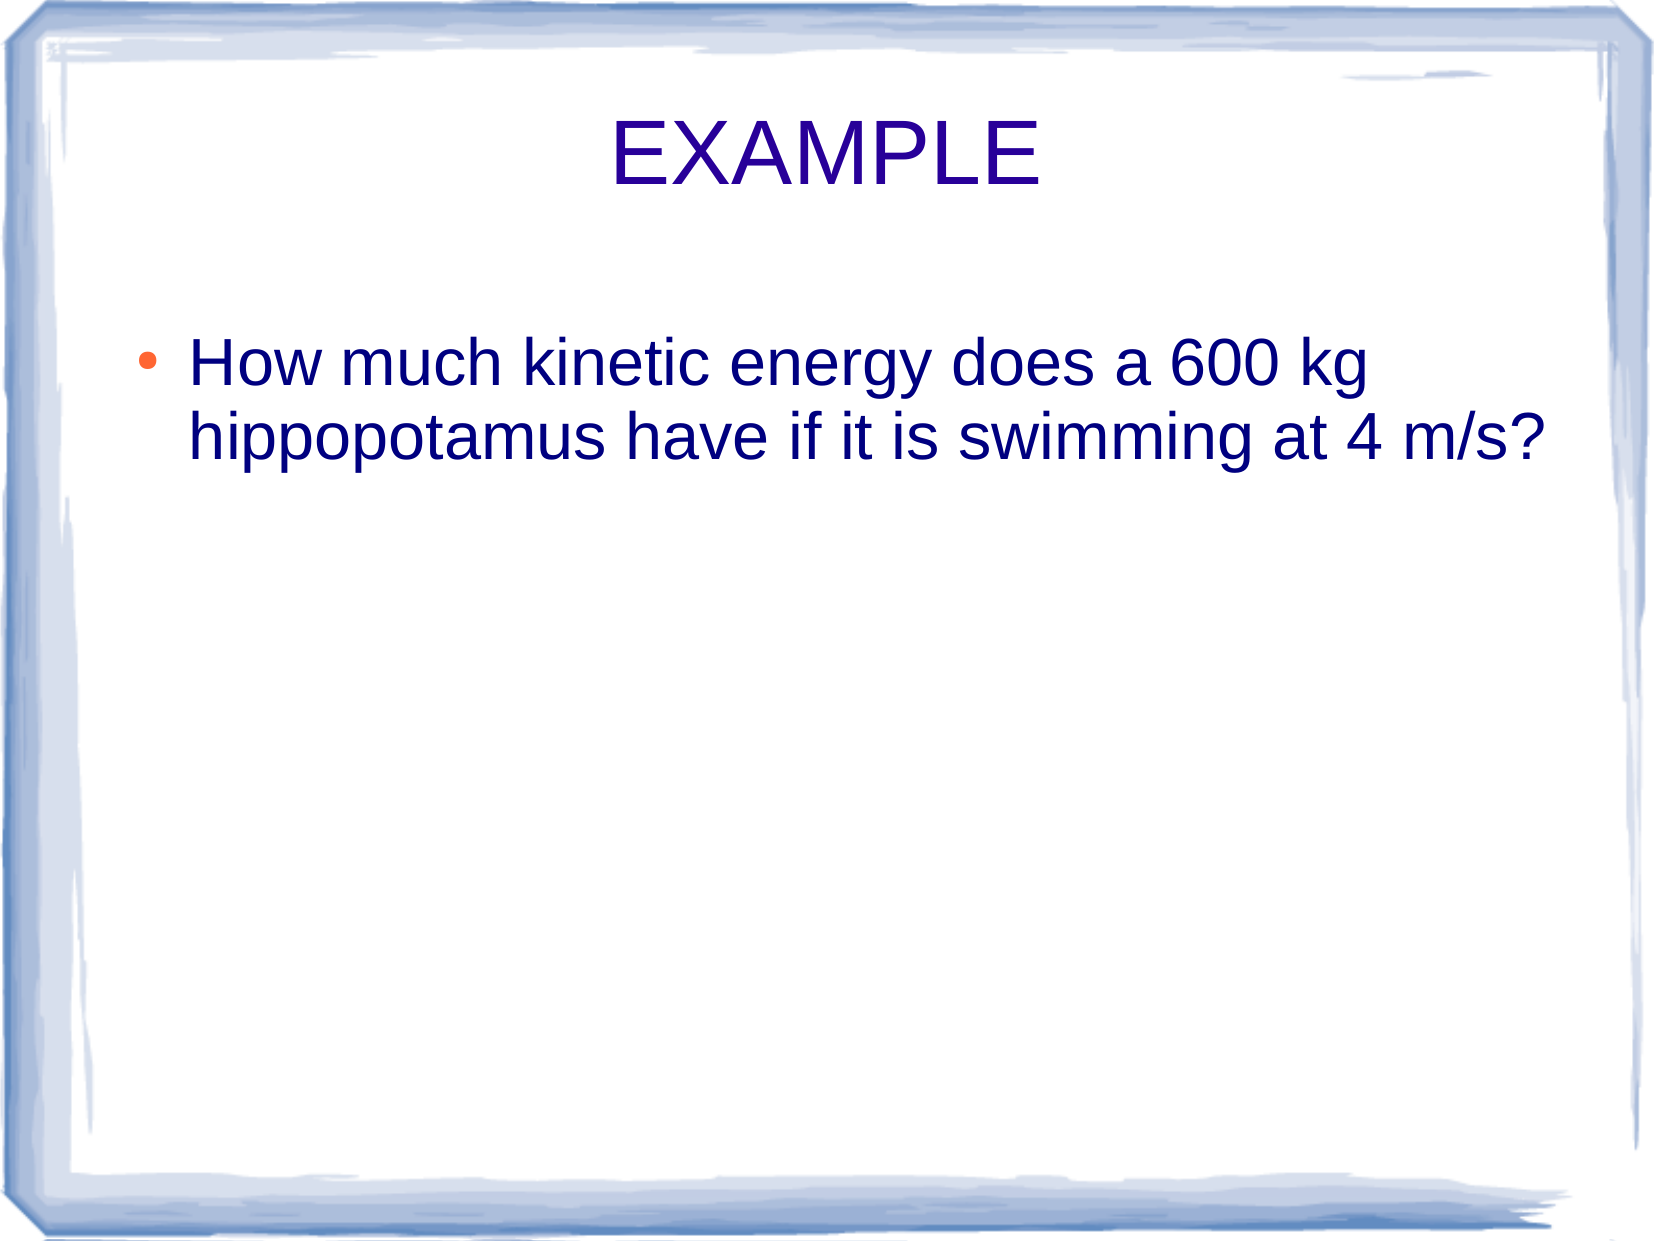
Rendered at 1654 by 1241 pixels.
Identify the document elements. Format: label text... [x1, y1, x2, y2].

title EXAMPLE [82, 56, 1571, 250]
list How much kinetic energy does a 600 kg hippopotamus have if it is swimming at 4 m/s? [118, 324, 1571, 990]
picture [0, 0, 1654, 1241]
